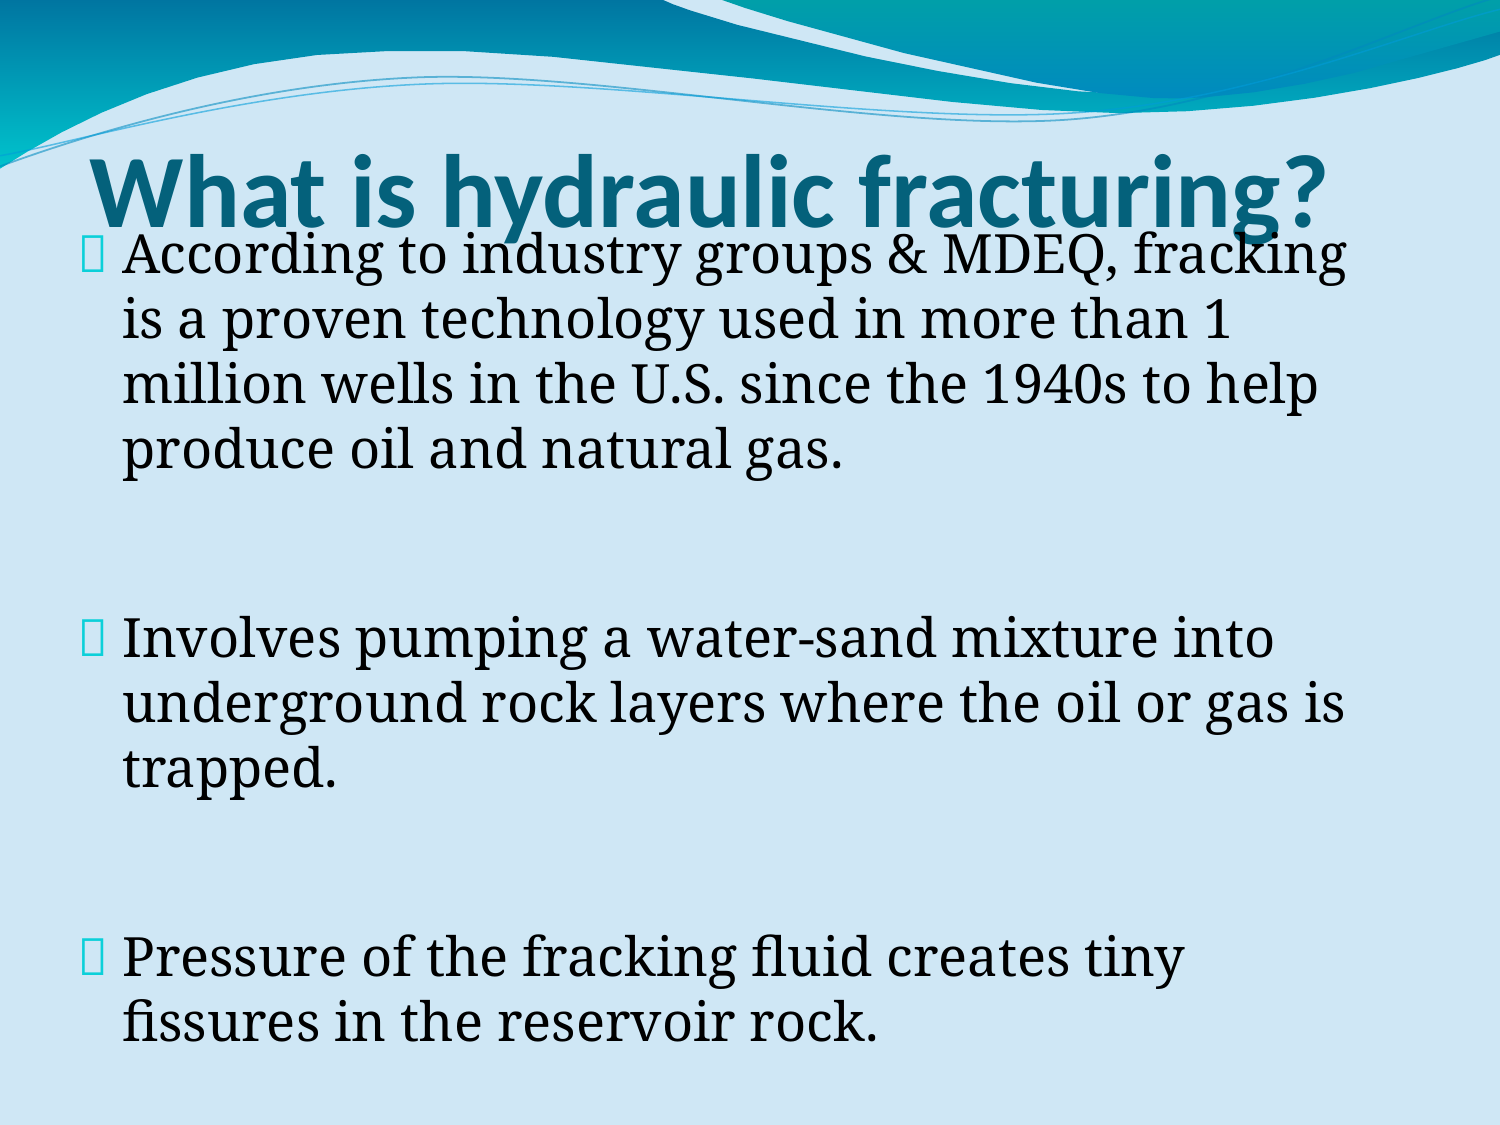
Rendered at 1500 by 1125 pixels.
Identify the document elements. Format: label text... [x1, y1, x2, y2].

title What is hydraulic fracturing? [75, 115, 1425, 225]
list According to industry groups & MDEQ, fracking is a proven technology used in more than 1 million wells in the U.S. since the 1940s to help produce oil and natural gas. Involves pumping a water-sand mixture into underground rock layers where the oil or gas is trapped. Pressure of the fracking fluid creates tiny fissures in the reservoir rock. Sand holds open the fissures, allowing the oil or gas to escape and flow up the well. [62, 212, 1413, 1050]
